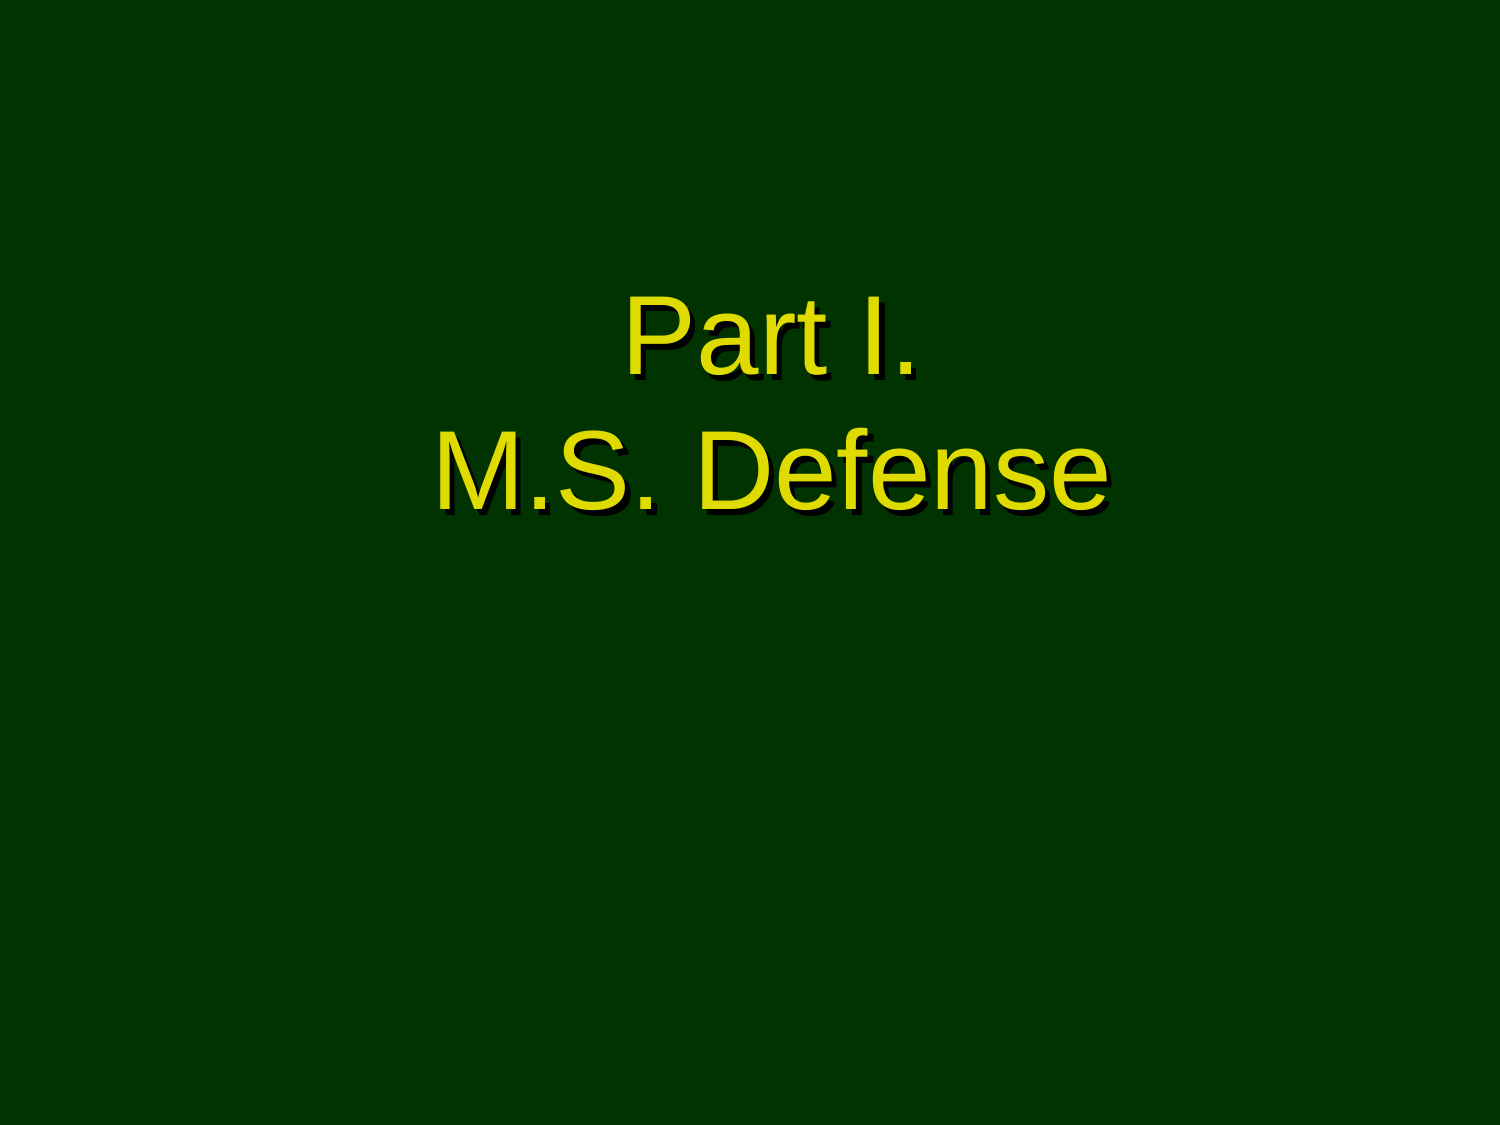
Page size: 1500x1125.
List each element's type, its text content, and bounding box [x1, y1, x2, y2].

title Part I. M.S. Defense [134, 254, 1410, 540]
